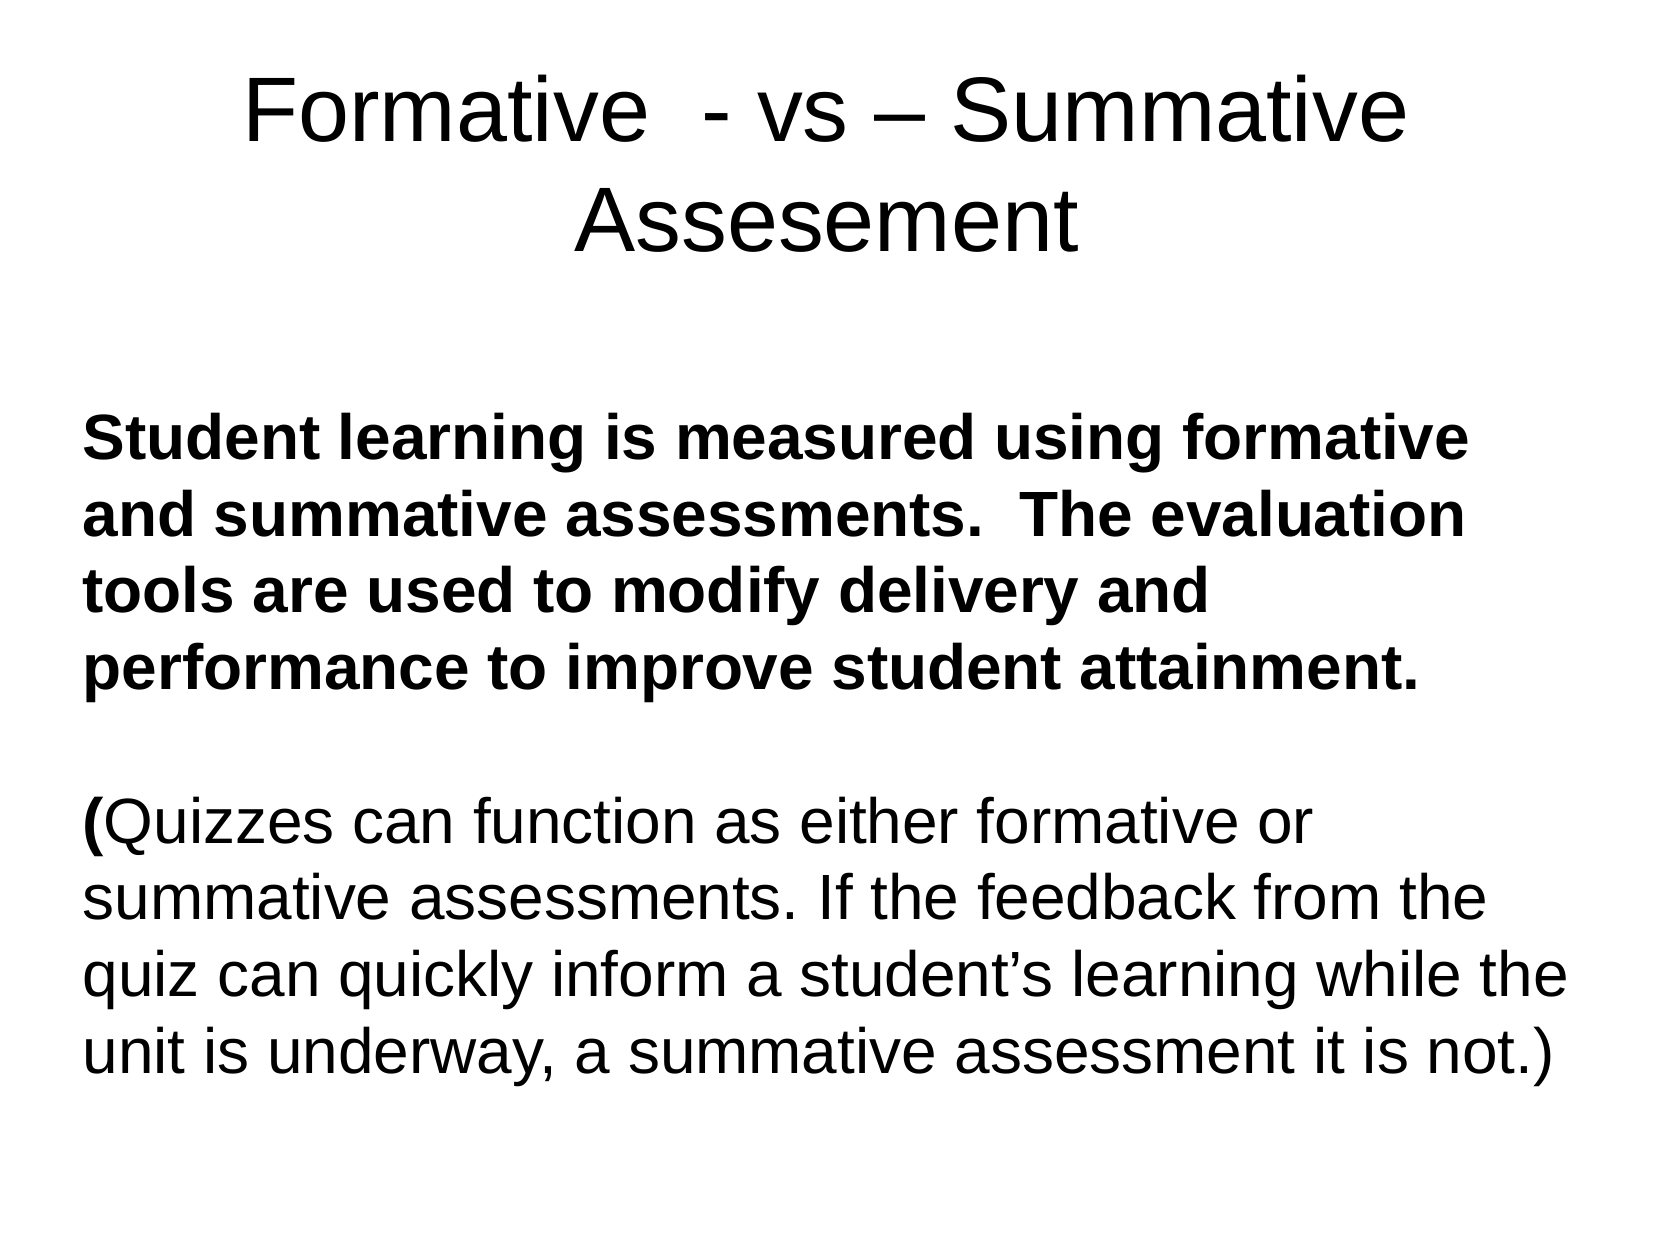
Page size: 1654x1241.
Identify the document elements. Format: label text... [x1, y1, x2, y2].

title Formative - vs – Summative Assesement [82, 49, 1571, 257]
list Student learning is measured using formative and summative assessments. The evaluation tools are used to modify delivery and performance to improve student attainment. (Quizzes can function as either formative or summative assessments. If the feedback from the quiz can quickly inform a student’s learning while the unit is underway, a summative assessment it is not.) [82, 290, 1571, 1154]
